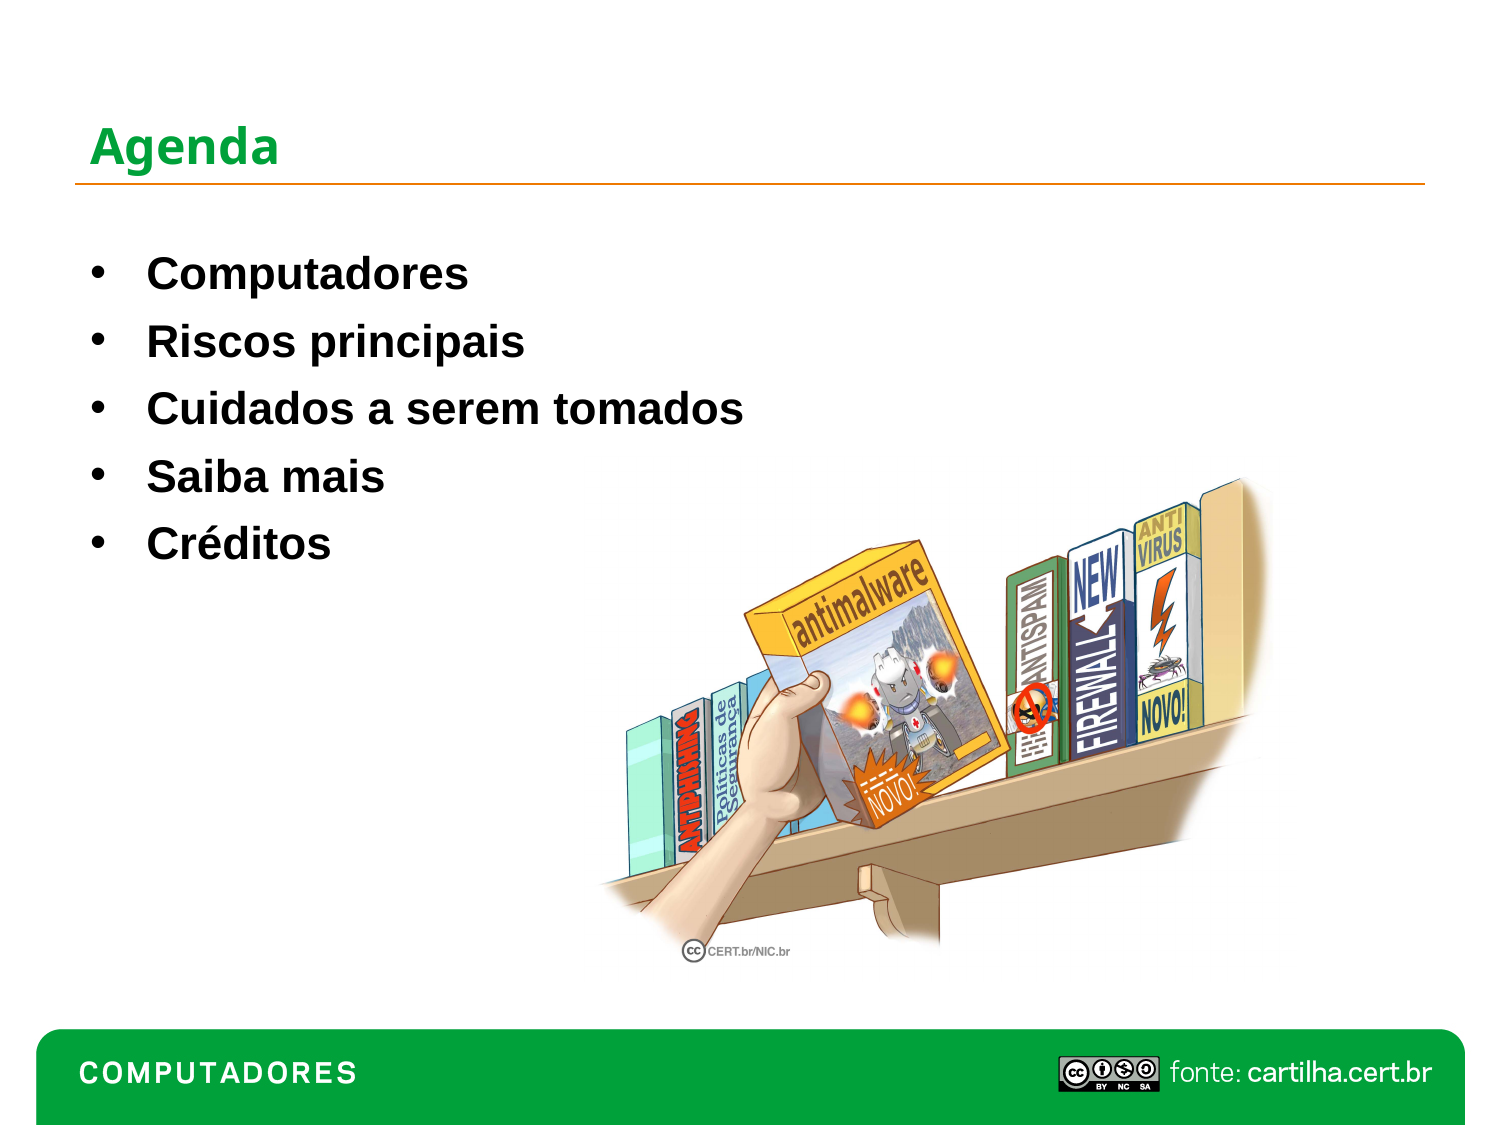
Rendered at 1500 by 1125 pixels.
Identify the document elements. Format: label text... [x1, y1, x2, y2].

list Computadores Riscos principais Cuidados a serem tomados Saiba mais Créditos [75, 236, 1425, 979]
title Agenda [75, 54, 1425, 182]
picture [0, 0, 1500, 1125]
